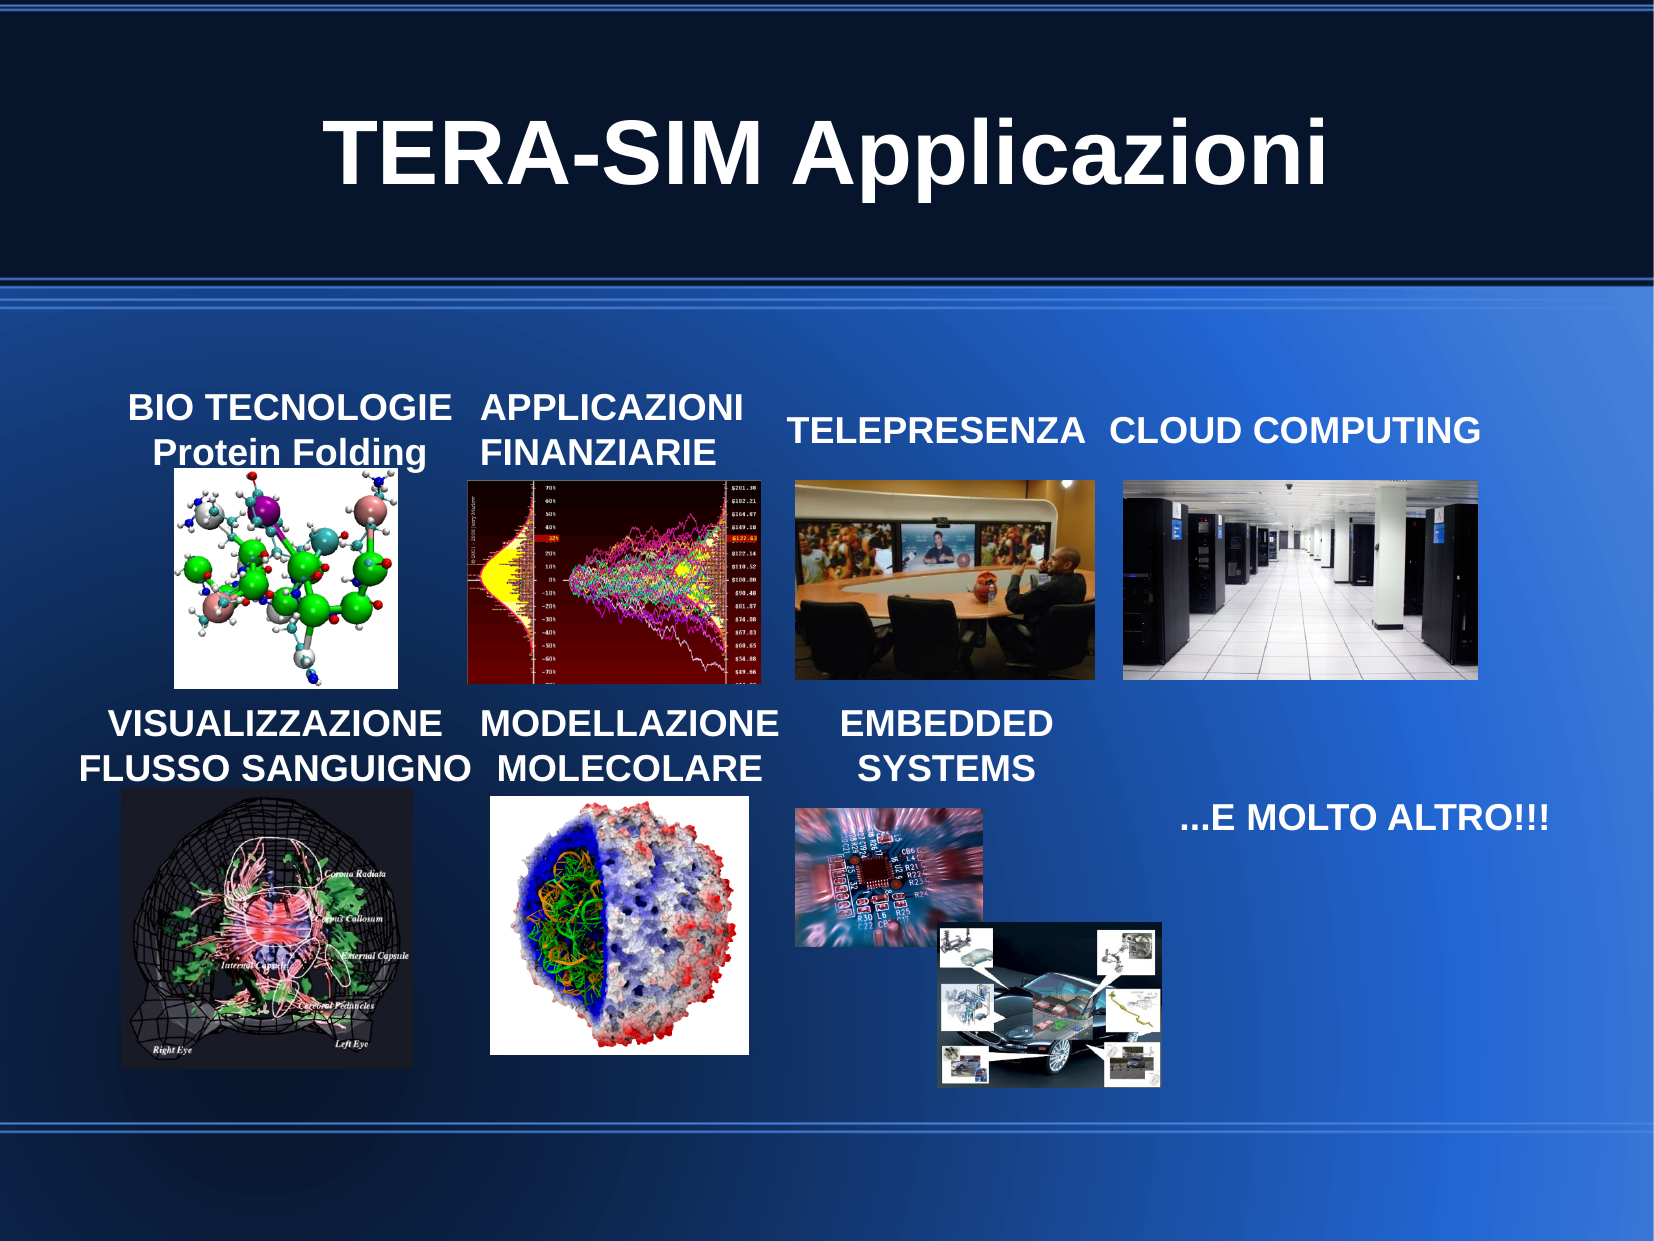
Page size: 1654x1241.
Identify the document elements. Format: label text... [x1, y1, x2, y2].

text_box MODELLAZIONE MOLECOLARE [488, 691, 796, 797]
title TERA-SIM Applicazioni [82, 56, 1571, 250]
text_box CLOUD COMPUTING [1094, 398, 1498, 459]
picture [0, 0, 1654, 1241]
text_box BIO TECNOLOGIE Protein Folding [112, 374, 464, 481]
text_box ...E MOLTO ALTRO!!! [1164, 785, 1567, 846]
text_box EMBEDDED SYSTEMS [824, 691, 1069, 797]
text_box APPLICAZIONI FINANZIARIE [464, 374, 770, 481]
text_box TELEPRESENZA [771, 398, 1094, 459]
text_box VISUALIZZAZIONE FLUSSO SANGUIGNO [63, 691, 488, 797]
